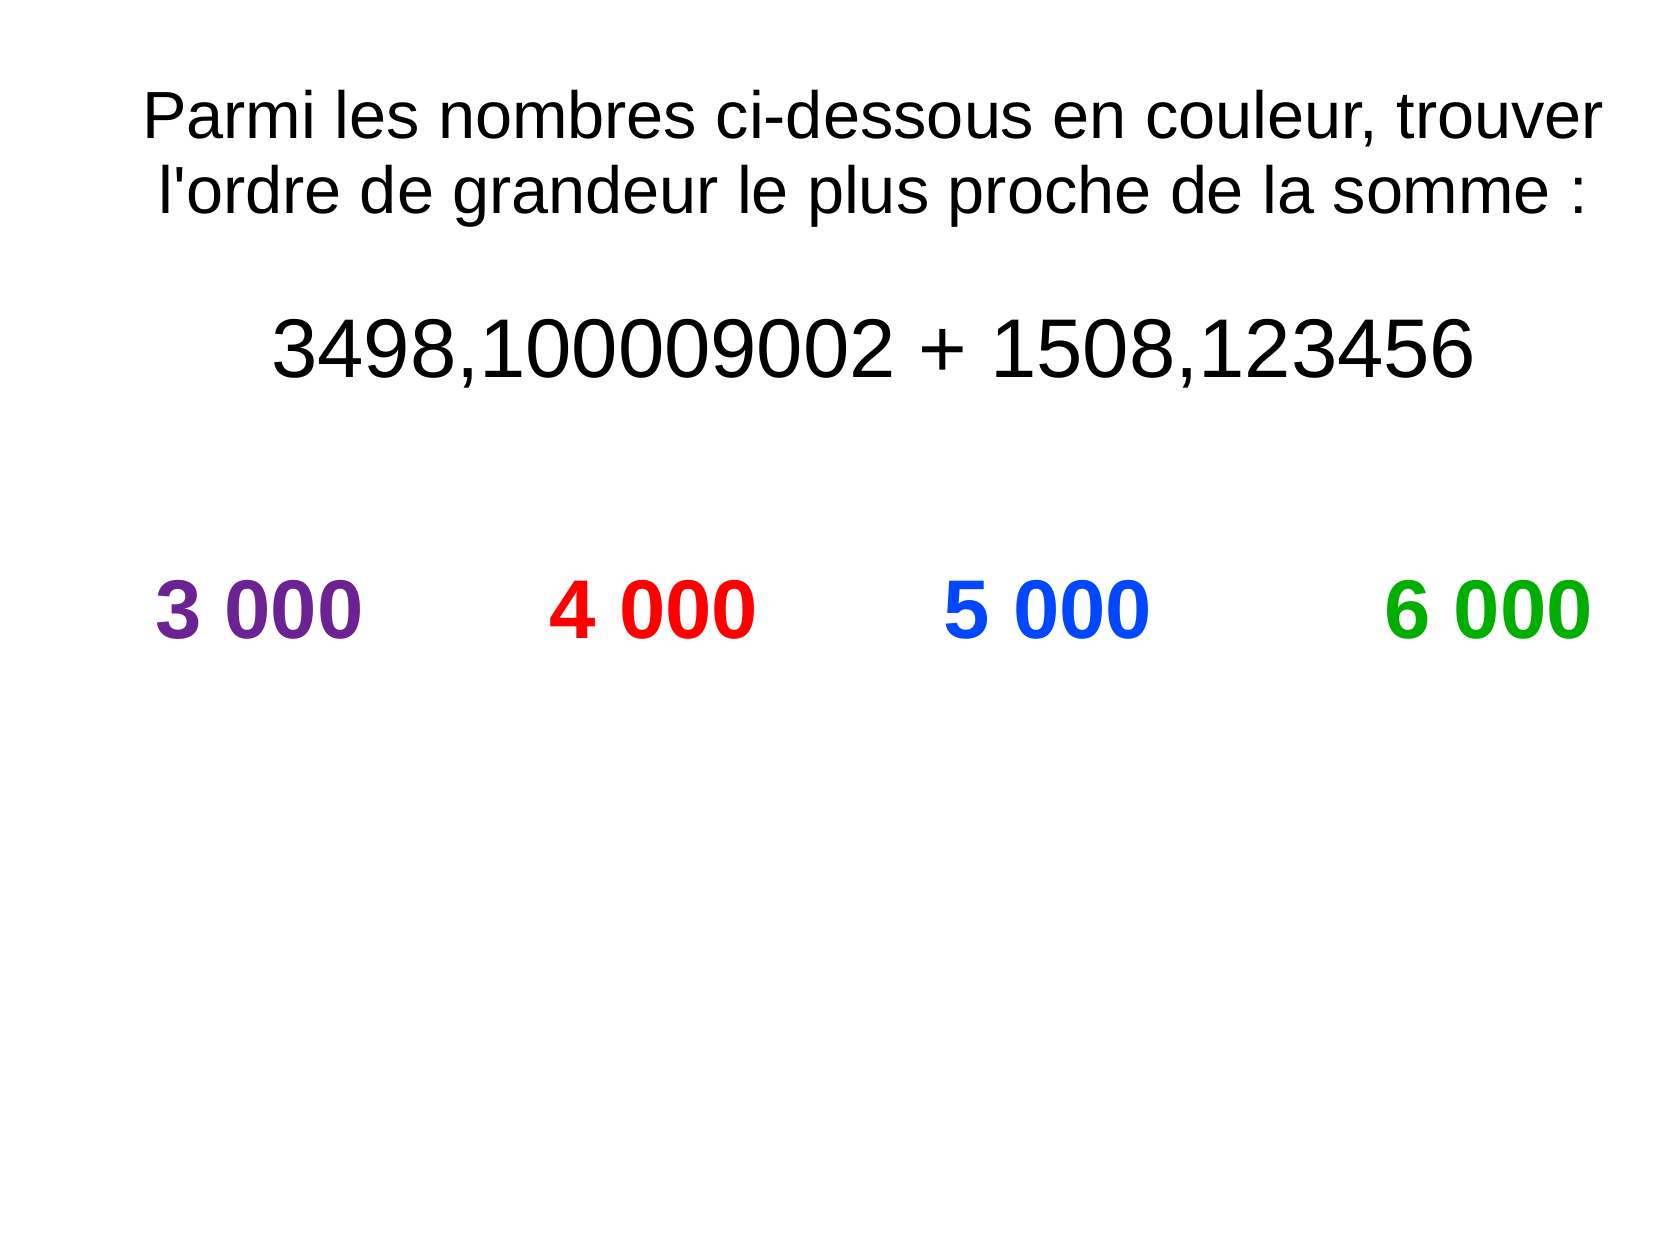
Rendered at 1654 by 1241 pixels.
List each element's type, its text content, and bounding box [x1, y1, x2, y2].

subtitle Parmi les nombres ci-dessous en couleur, trouver l'ordre de grandeur le plus proche de la somme : 3498,100009002 + 1508,123456 3 000 4 000 5 000 6 000 [129, 37, 1619, 697]
